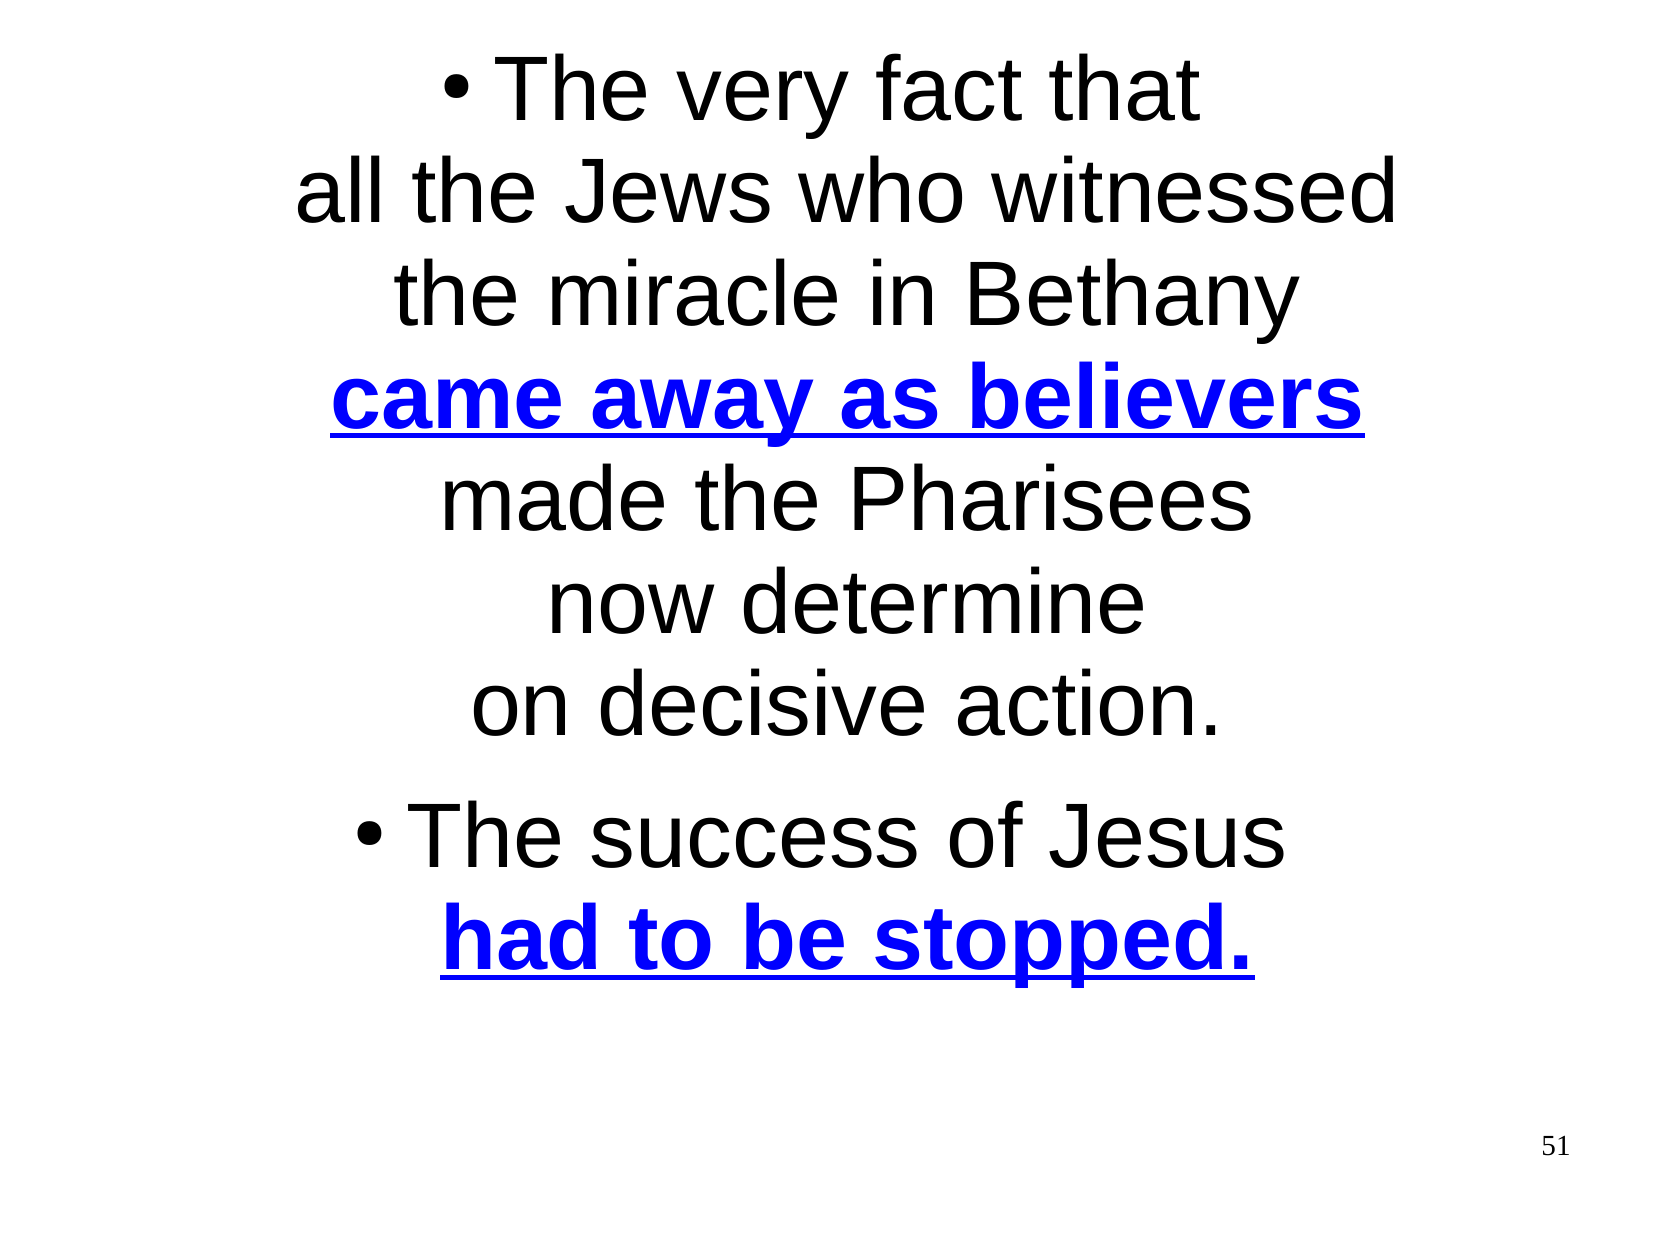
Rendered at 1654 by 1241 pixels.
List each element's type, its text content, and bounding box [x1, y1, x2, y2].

list The very fact that all the Jews who witnessed the miracle in Bethany came away as believers made the Pharisees now determine on decisive action. The success of Jesus had to be stopped. [37, 37, 1613, 1238]
